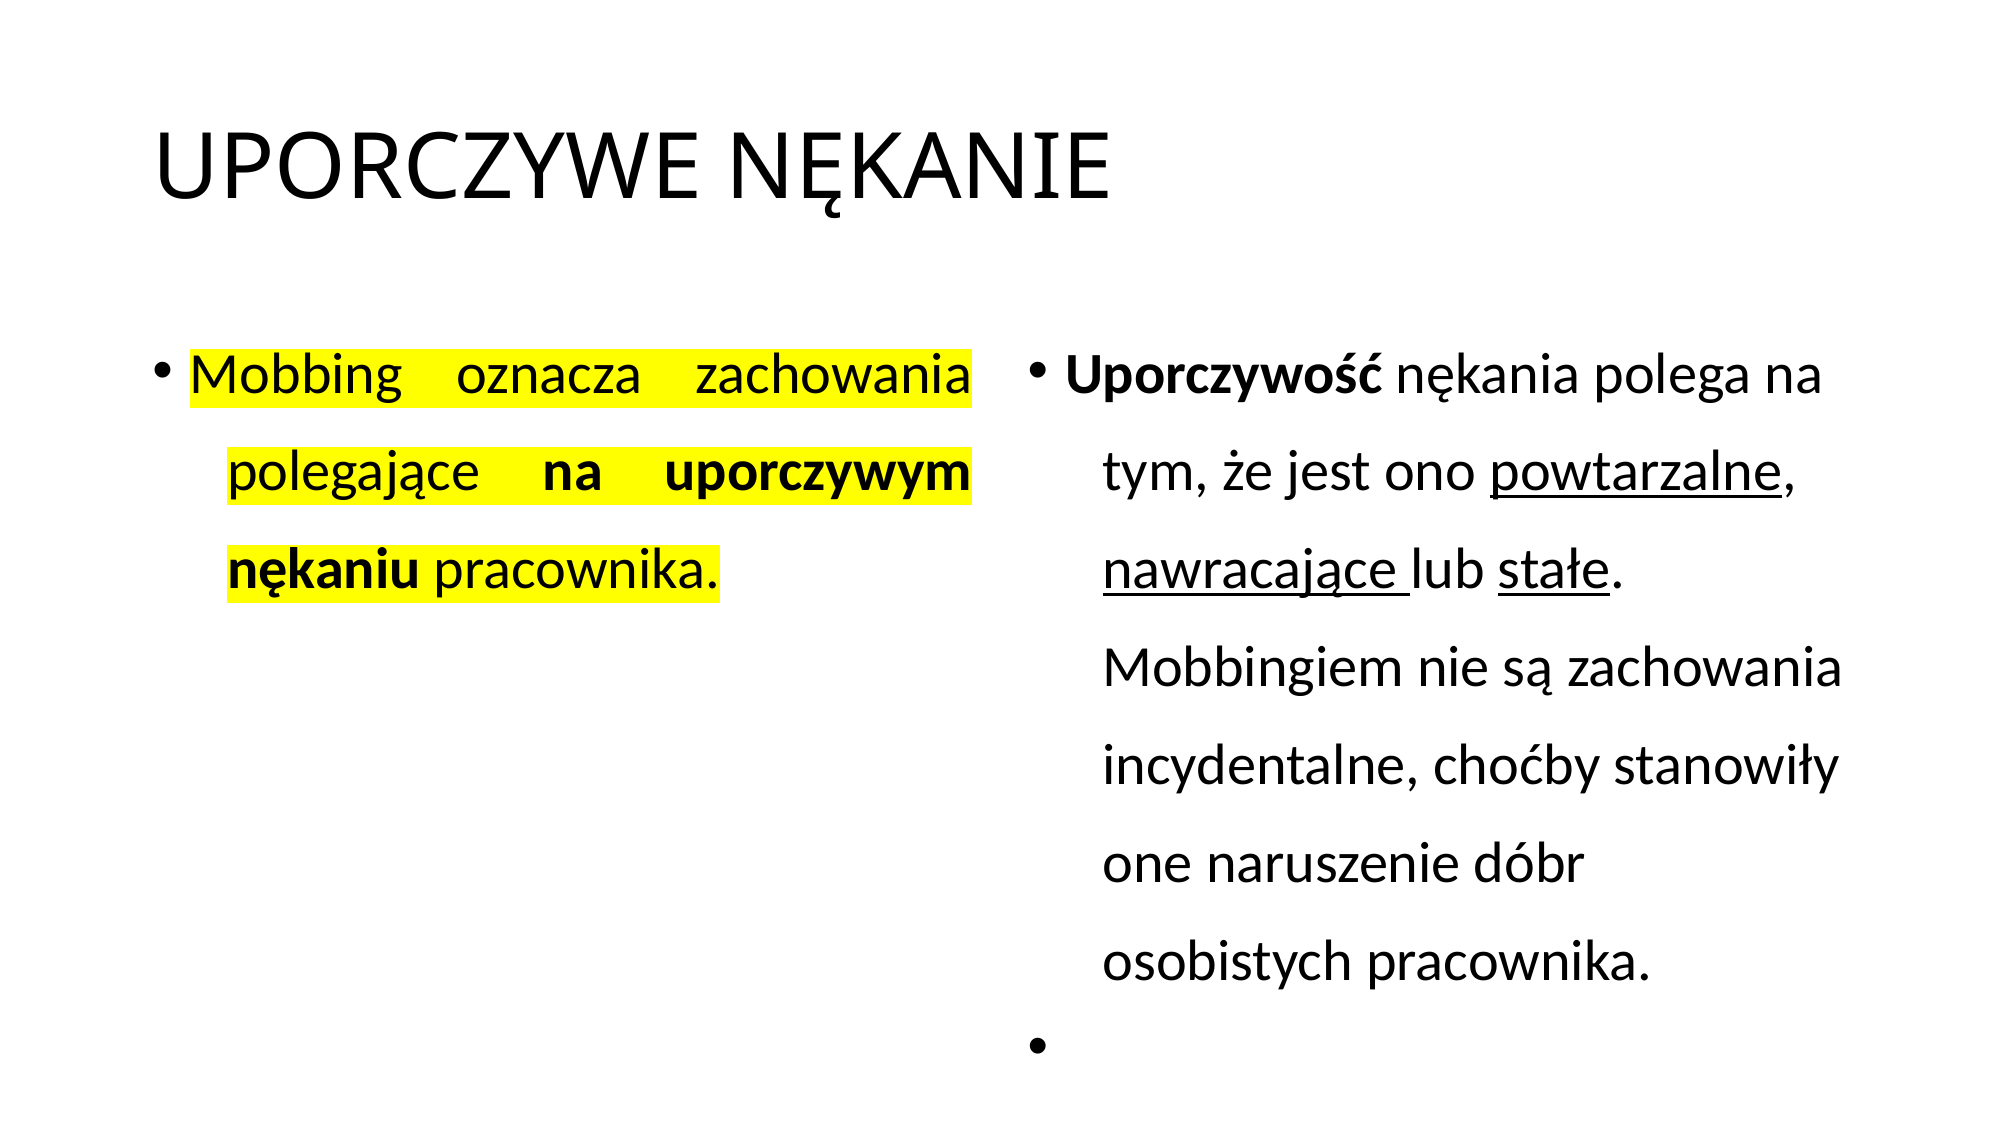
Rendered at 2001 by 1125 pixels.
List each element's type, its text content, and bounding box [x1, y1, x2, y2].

title UPORCZYWE NĘKANIE [137, 59, 1863, 278]
list Mobbing oznacza zachowania polegające na uporczywym nękaniu pracownika. [137, 299, 988, 1014]
list Uporczywość nękania polega na tym, że jest ono powtarzalne, nawracające lub stałe. Mobbingiem nie są zachowania incydentalne, choćby stanowiły one naruszenie dóbr osobistych pracownika. [1012, 299, 1863, 1014]
